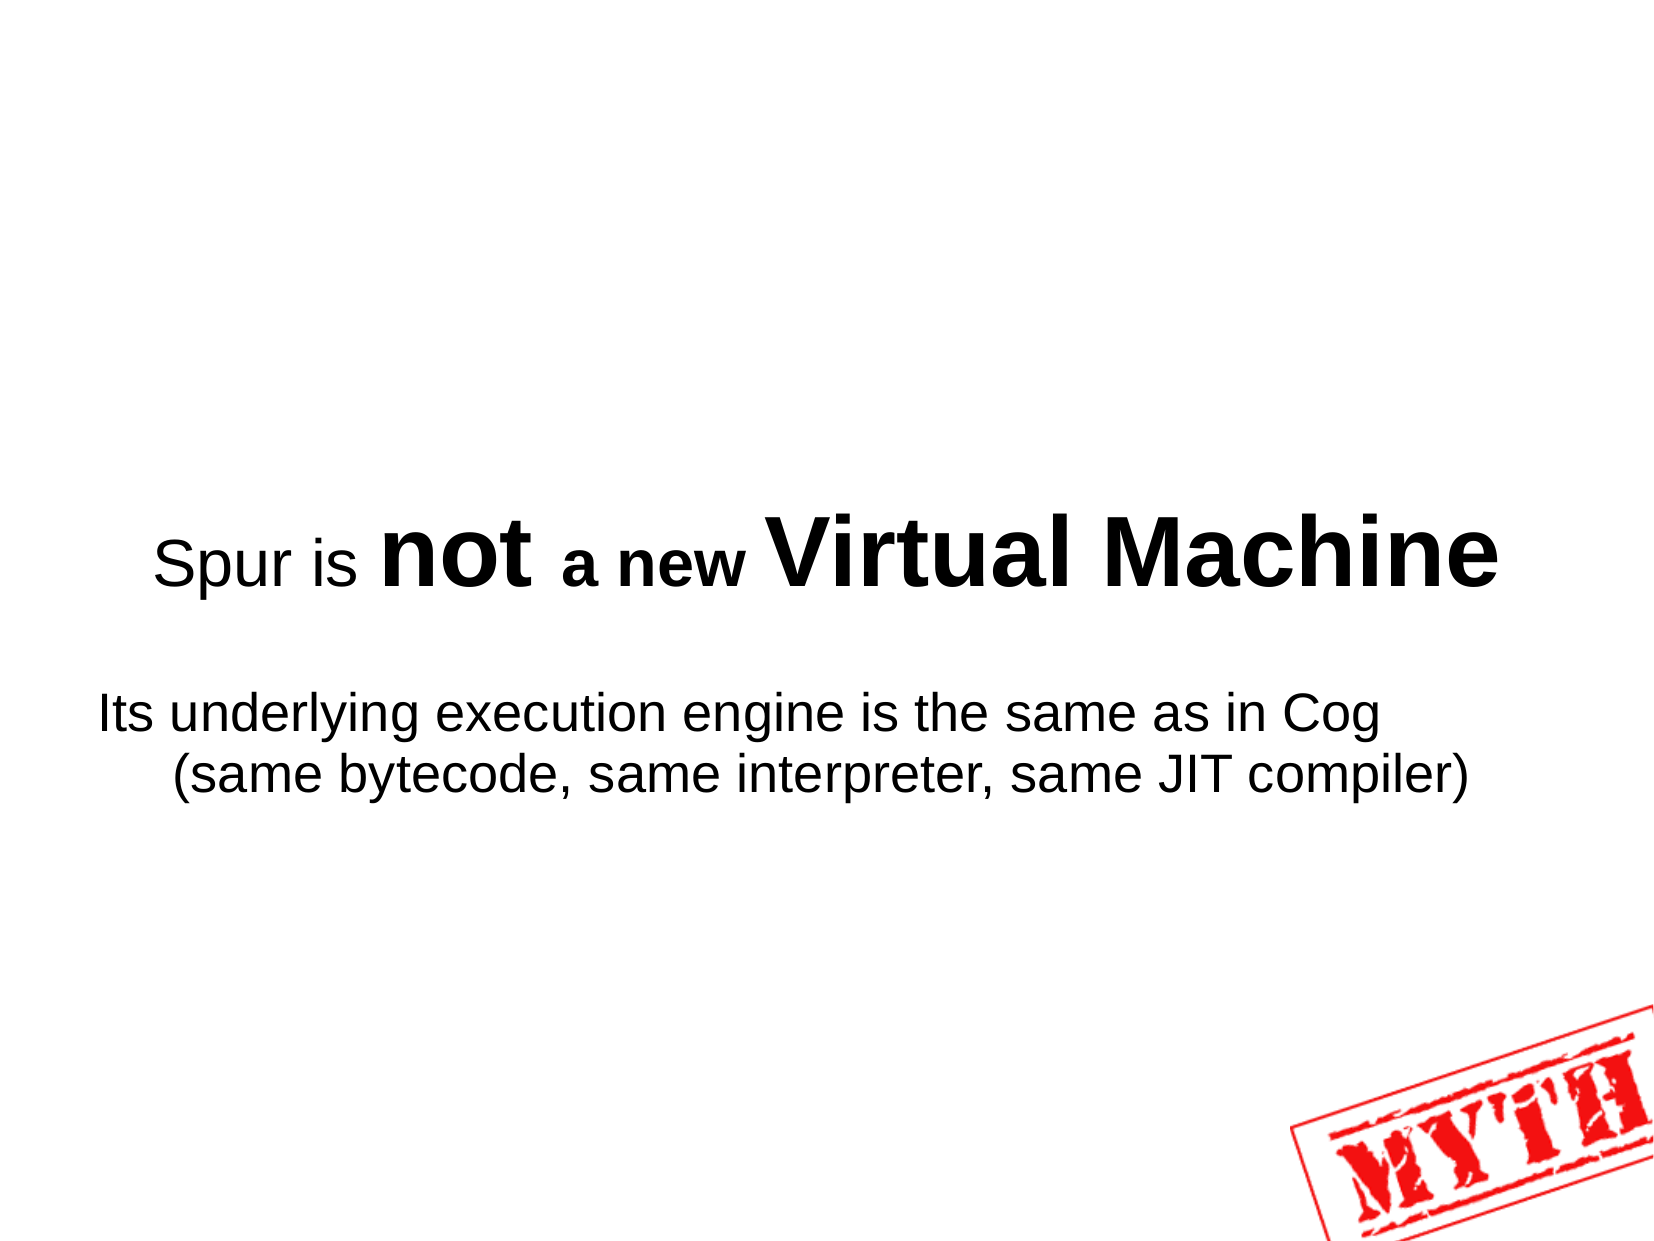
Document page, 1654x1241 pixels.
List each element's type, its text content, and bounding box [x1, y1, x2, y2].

subtitle Spur is not a new Virtual Machine Its underlying execution engine is the same as in Cog (same bytecode, same interpreter, same JIT compiler) [82, 290, 1571, 1010]
picture [1290, 1004, 1654, 1241]
